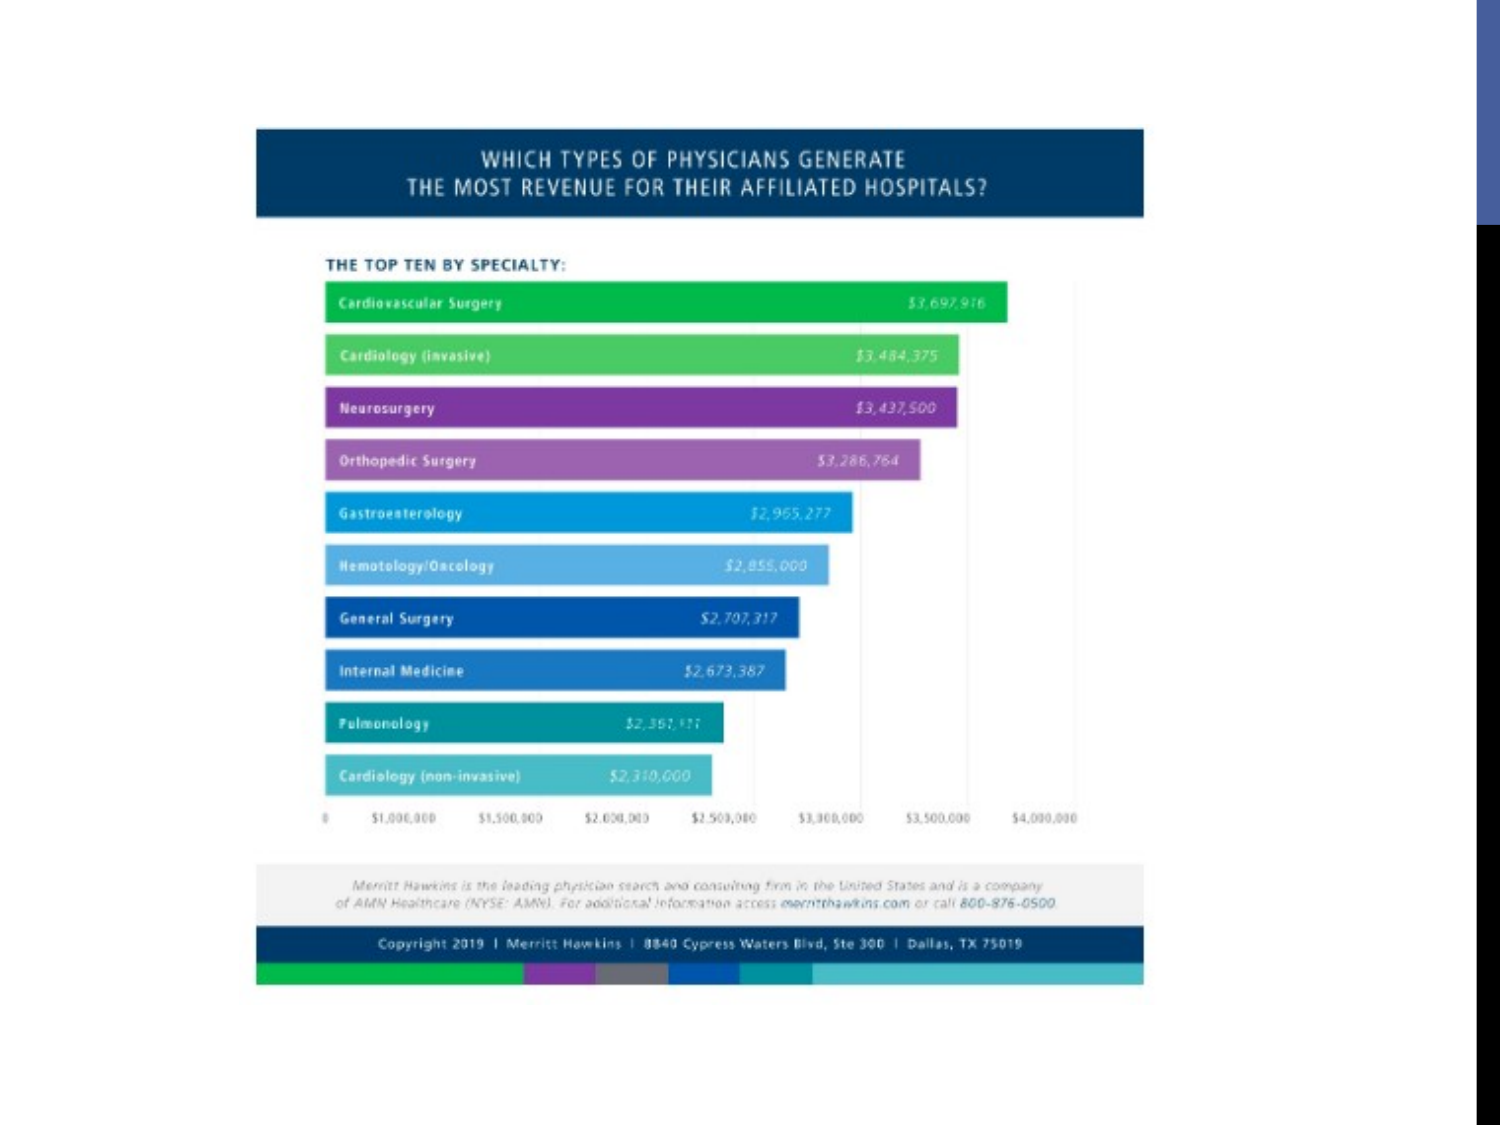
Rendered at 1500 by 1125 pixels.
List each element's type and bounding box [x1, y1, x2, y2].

picture [0, 124, 1500, 1005]
